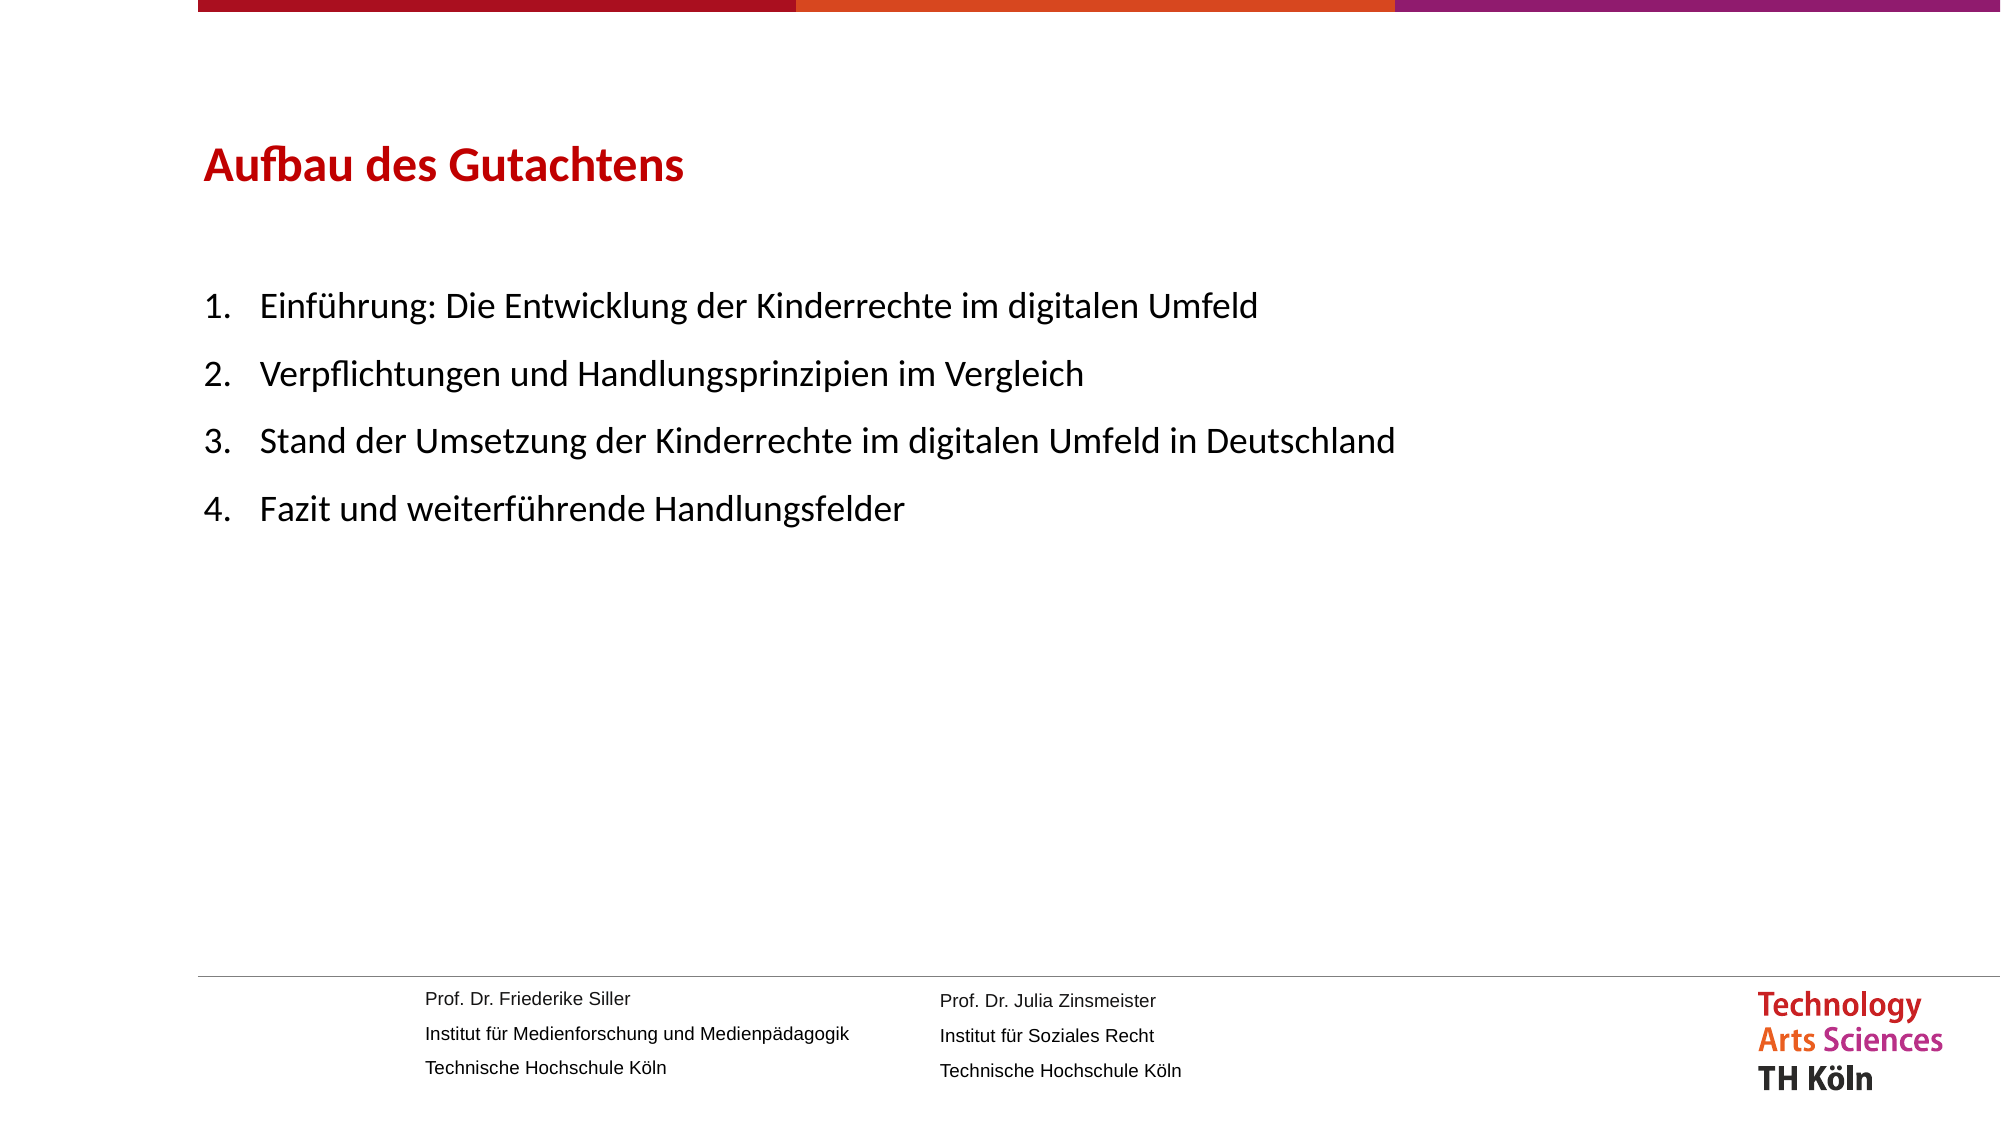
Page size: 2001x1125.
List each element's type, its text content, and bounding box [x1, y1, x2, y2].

text_box Aufbau des Gutachtens Einführung: Die Entwicklung der Kinderrechte im digitalen Umfeld Verpflichtungen und Handlungsprinzipien im Vergleich Stand der Umsetzung der Kinderrechte im digitalen Umfeld in Deutschland Fazit und weiterführende Handlungsfelder [188, 93, 1895, 534]
